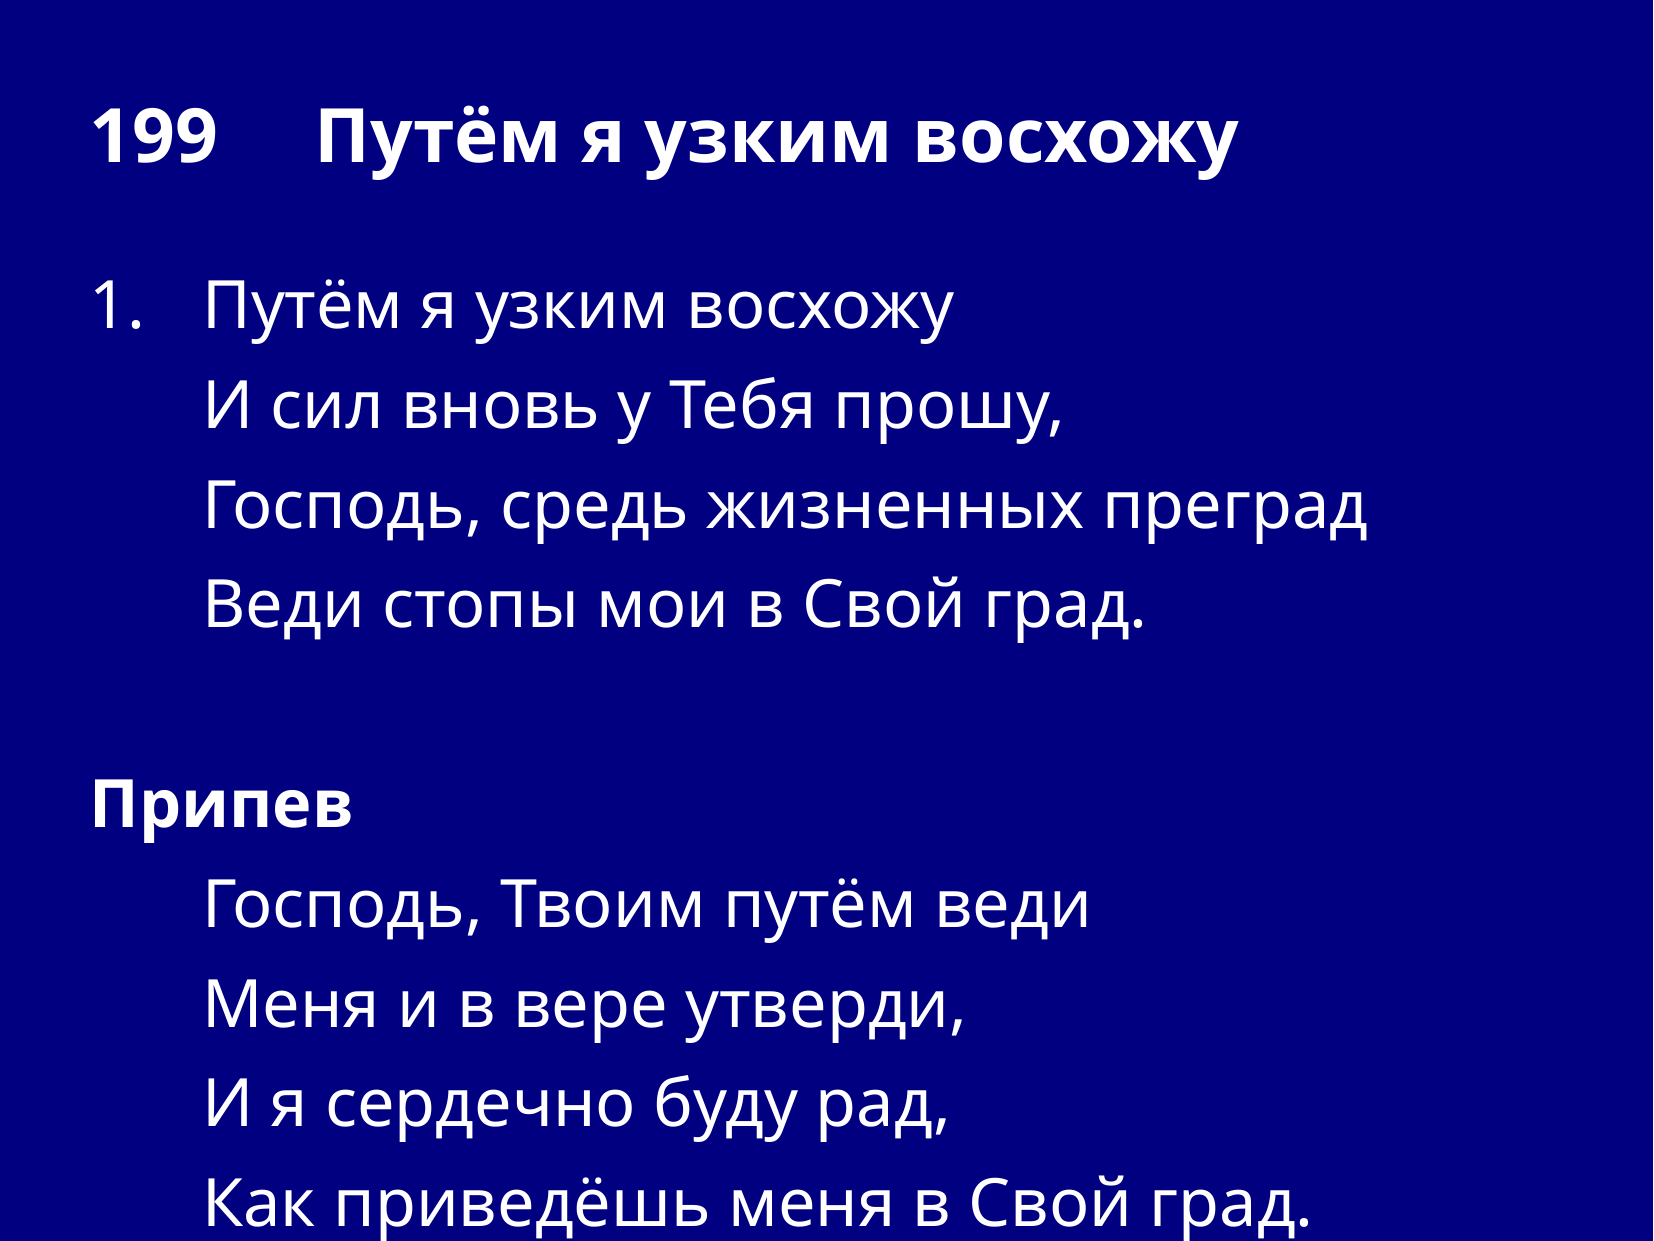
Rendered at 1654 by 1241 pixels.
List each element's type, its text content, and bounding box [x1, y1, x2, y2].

text_box 199 Путём я узким восхожу [75, 75, 1576, 188]
text_box 1. Путём я узким восхожу И сил вновь у Тебя прошу, Господь, средь жизненных преград Веди стопы мои в Свой град. Припев Господь, Твоим путём веди Меня и в вере утверди, И я сердечно буду рад, Как приведёшь меня в Свой град. [75, 188, 1576, 1163]
